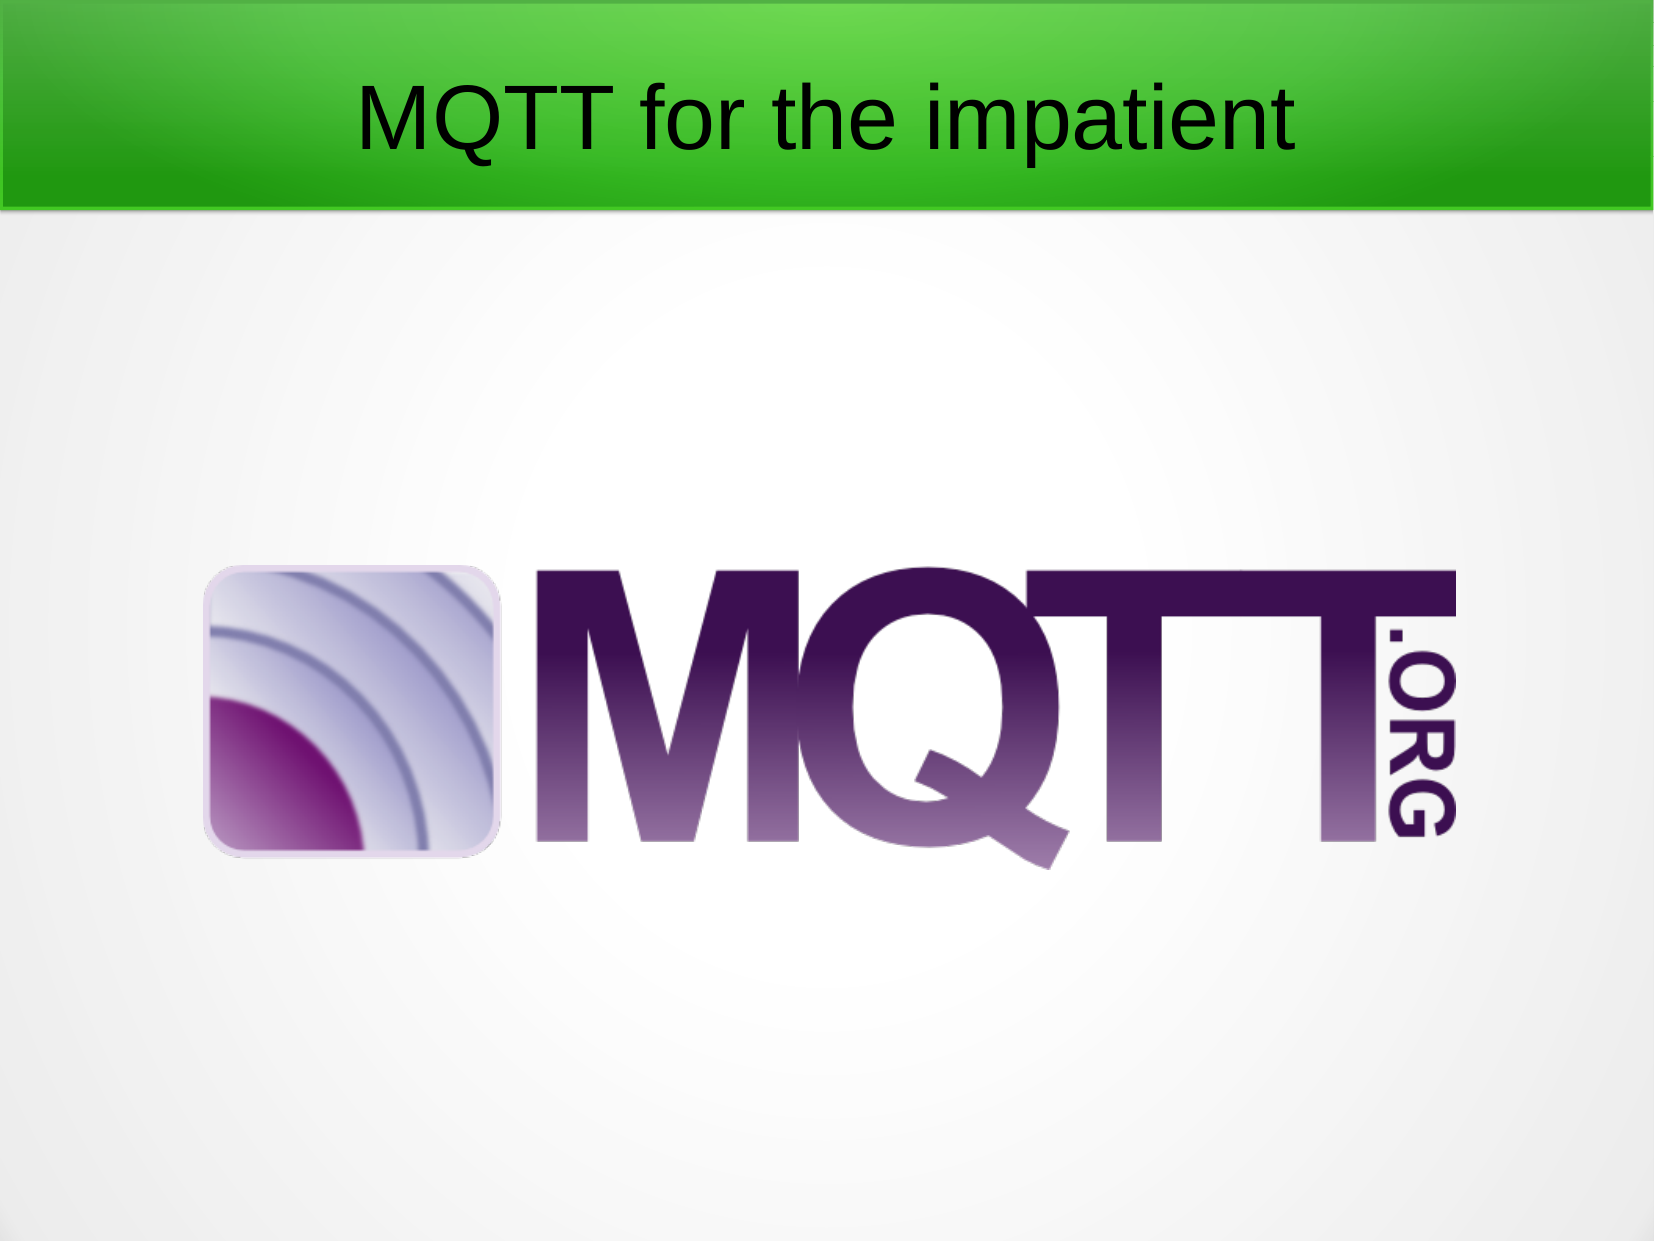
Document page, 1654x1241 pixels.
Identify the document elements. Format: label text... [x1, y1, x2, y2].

picture [203, 565, 1456, 871]
title MQTT for the impatient [82, 47, 1571, 189]
